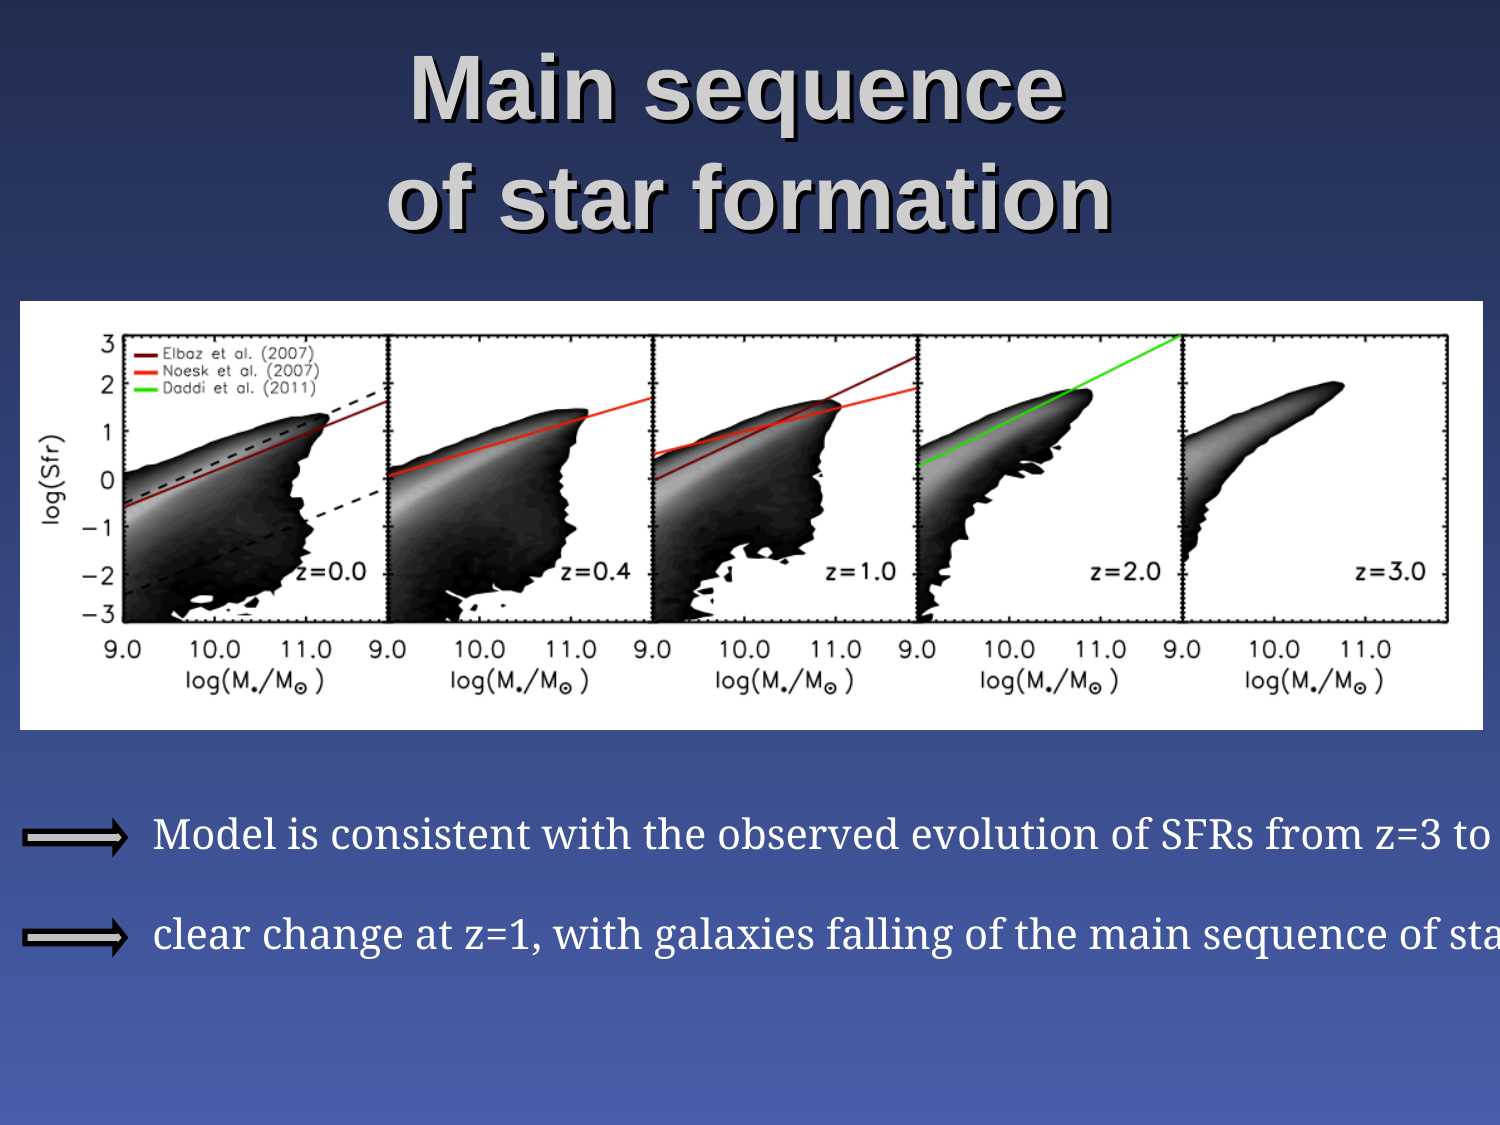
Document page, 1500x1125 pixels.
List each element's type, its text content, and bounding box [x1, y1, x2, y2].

text_box Model is consistent with the observed evolution of SFRs from z=3 to z=0 [137, 800, 1500, 866]
text_box clear change at z=1, with galaxies falling of the main sequence of star formation [137, 900, 1500, 966]
text_box [24, 924, 126, 951]
title Main sequence of star formation [0, 24, 1500, 250]
picture [20, 301, 1483, 730]
text_box [24, 824, 126, 850]
